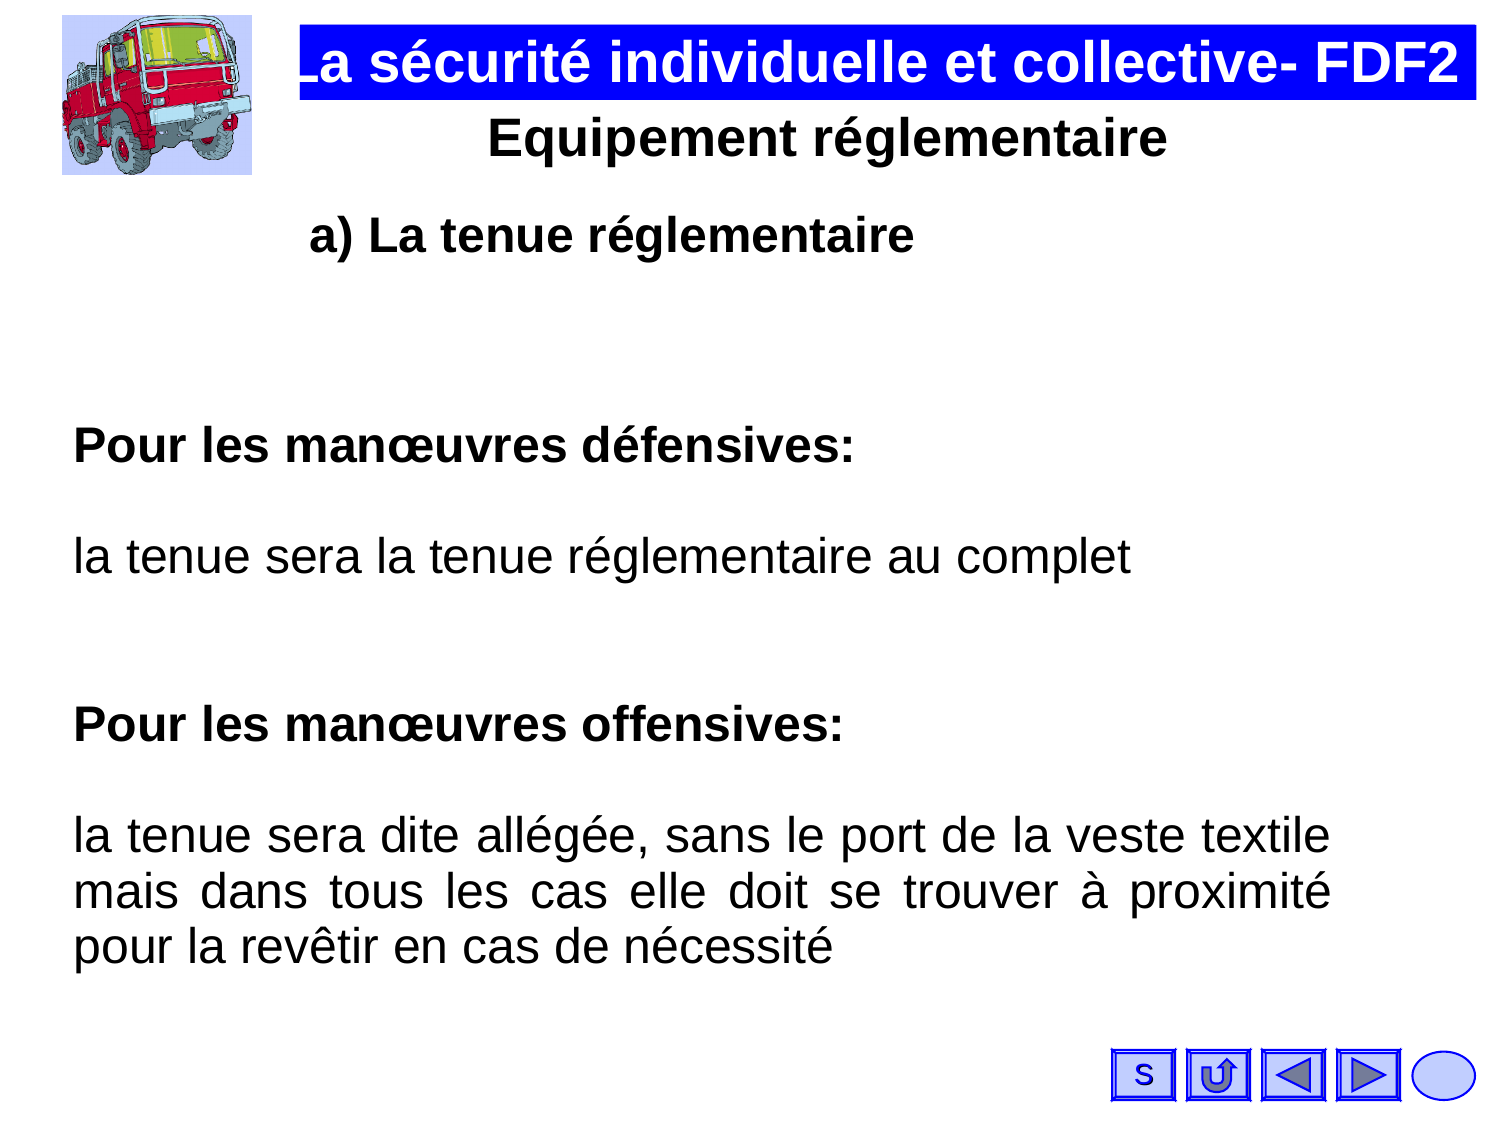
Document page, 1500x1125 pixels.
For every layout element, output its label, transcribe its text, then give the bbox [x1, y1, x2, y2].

text_box La sécurité individuelle et collective- FDF2 [300, 24, 1477, 100]
text_box [1412, 1051, 1476, 1101]
text_box Equipement réglementaire [472, 100, 1185, 178]
text_box Pour les manœuvres défensives: la tenue sera la tenue réglementaire au complet Pour les manœuvres offensives: la tenue sera dite allégée, sans le port de la veste textile mais dans tous les cas elle doit se trouver à proximité pour la revêtir en cas de nécessité [59, 354, 1359, 1063]
text_box a) La tenue réglementaire [295, 199, 1123, 272]
